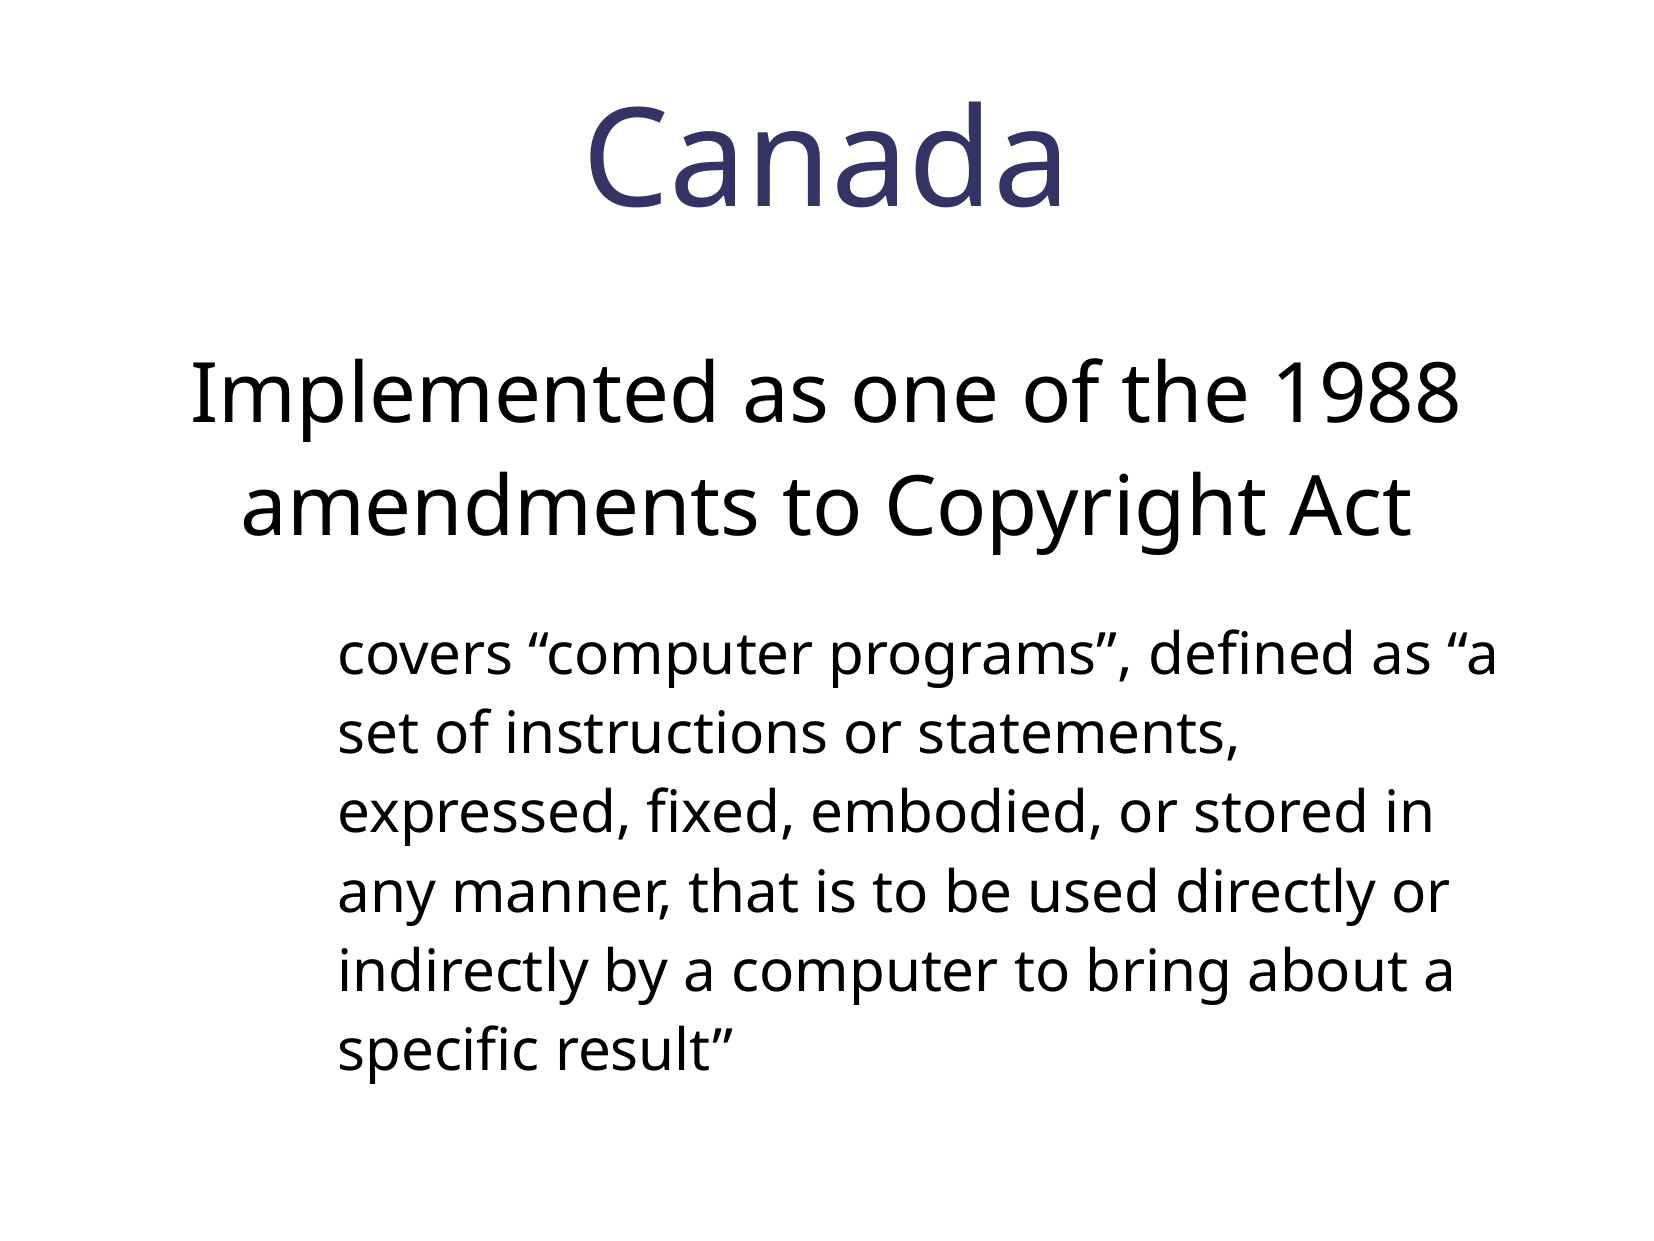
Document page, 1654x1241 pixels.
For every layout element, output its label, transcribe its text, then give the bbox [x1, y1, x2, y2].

subtitle Implemented as one of the 1988 amendments to Copyright Act [82, 297, 1571, 676]
text_box covers “computer programs”, defined as “a set of instructions or statements, expressed, fixed, embodied, or stored in any manner, that is to be used directly or indirectly by a computer to bring about a specific result” [337, 637, 1501, 1063]
title Canada [82, 56, 1571, 250]
